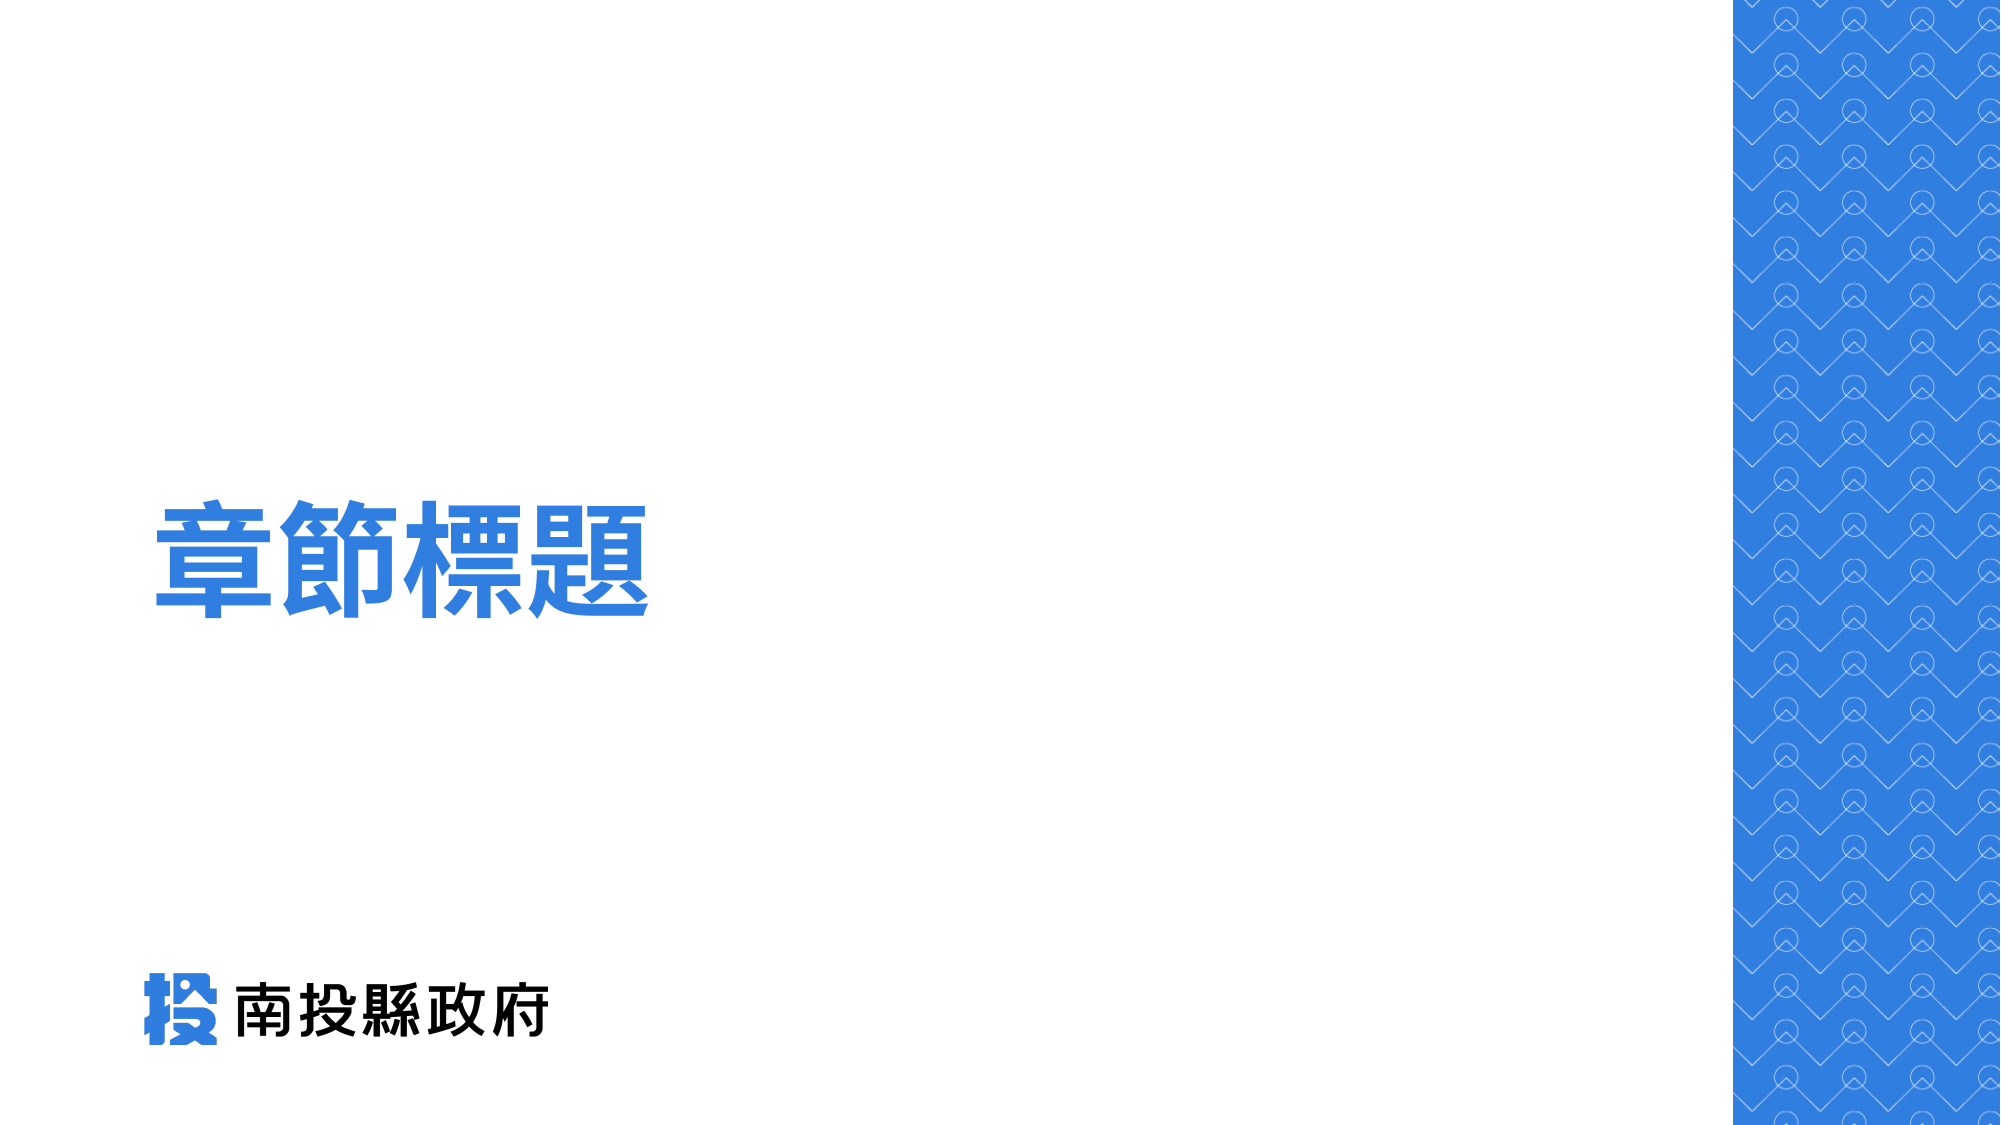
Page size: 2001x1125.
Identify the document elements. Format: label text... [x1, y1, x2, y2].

title 章節標題 [136, 179, 1862, 648]
picture [1733, 0, 2001, 1125]
picture [144, 973, 548, 1045]
